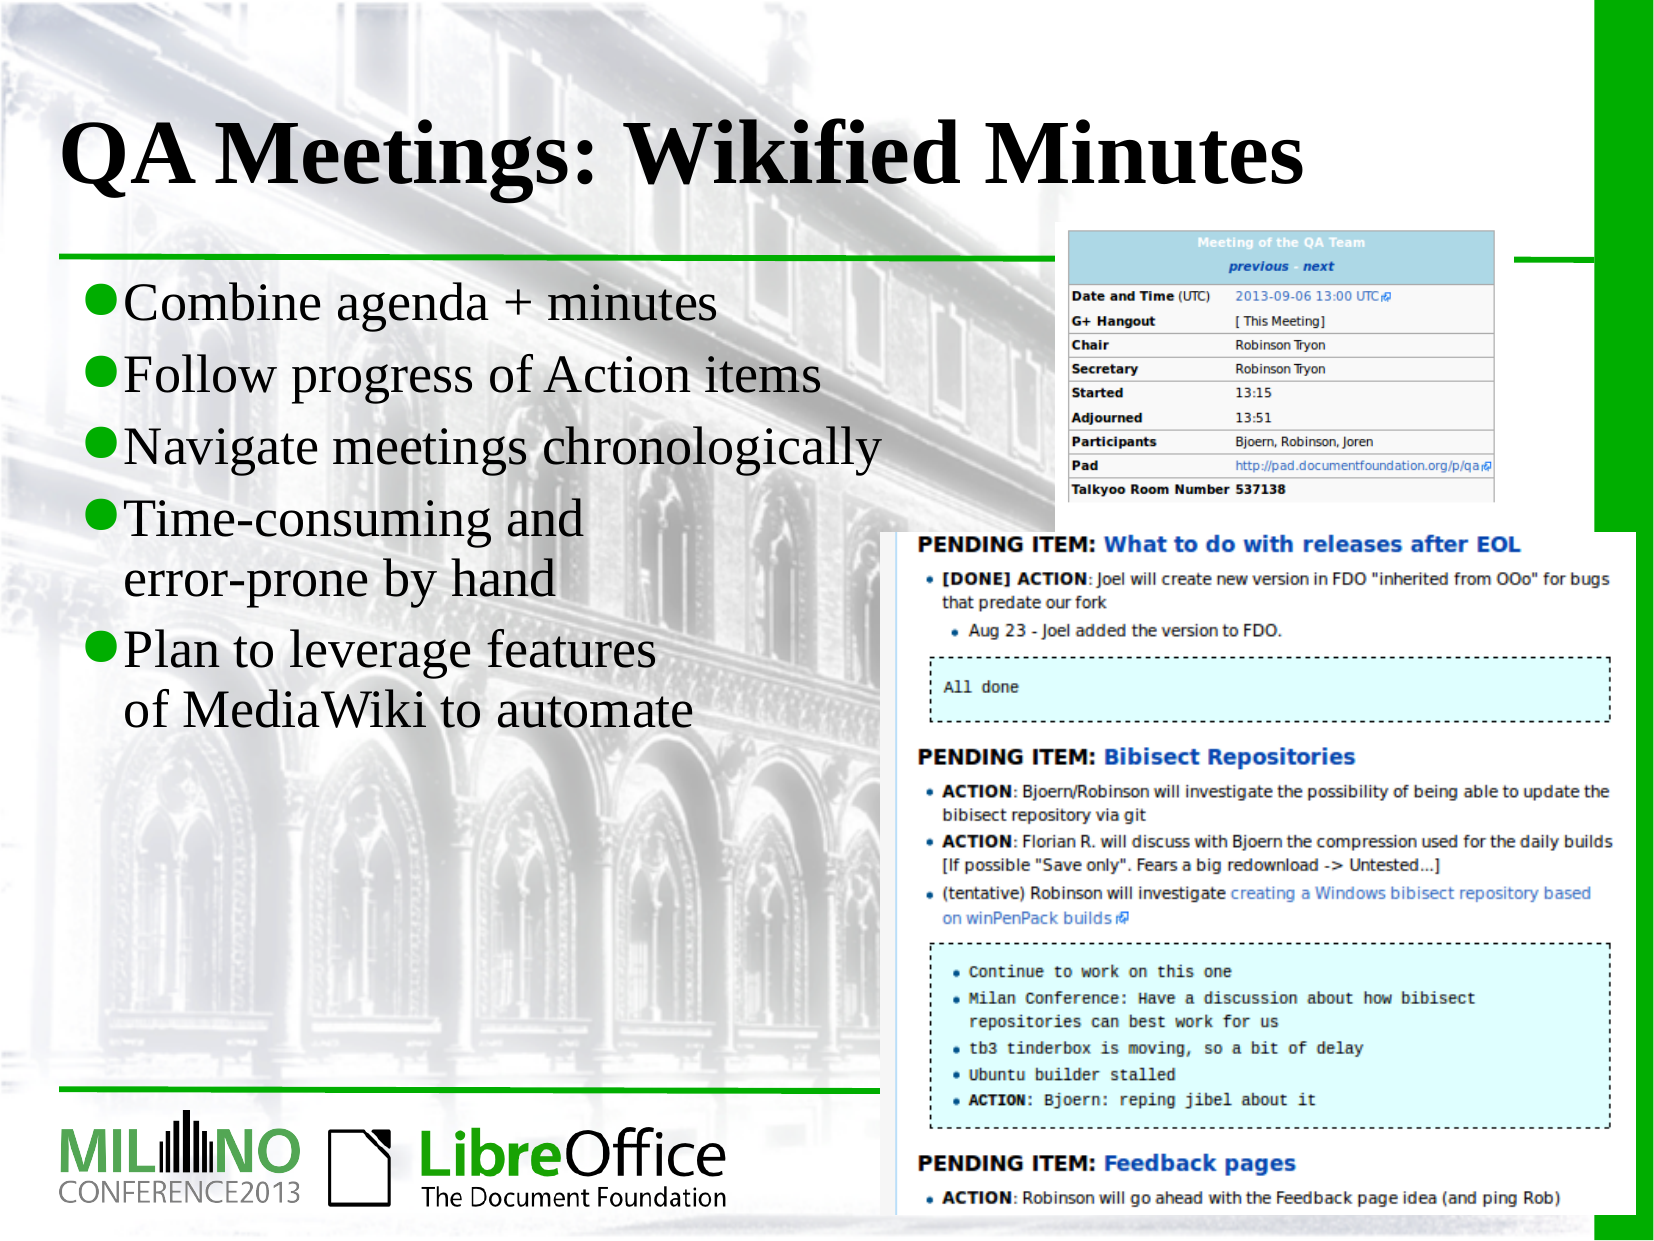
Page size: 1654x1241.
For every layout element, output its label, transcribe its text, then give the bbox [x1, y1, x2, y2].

title QA Meetings: Wikified Minutes [59, 49, 1548, 257]
list Combine agenda + minutes Follow progress of Action items Navigate meetings chronologically Time-consuming and error-prone by hand Plan to leverage features of MediaWiki to automate [35, 272, 1055, 992]
picture [0, 1, 1636, 1241]
